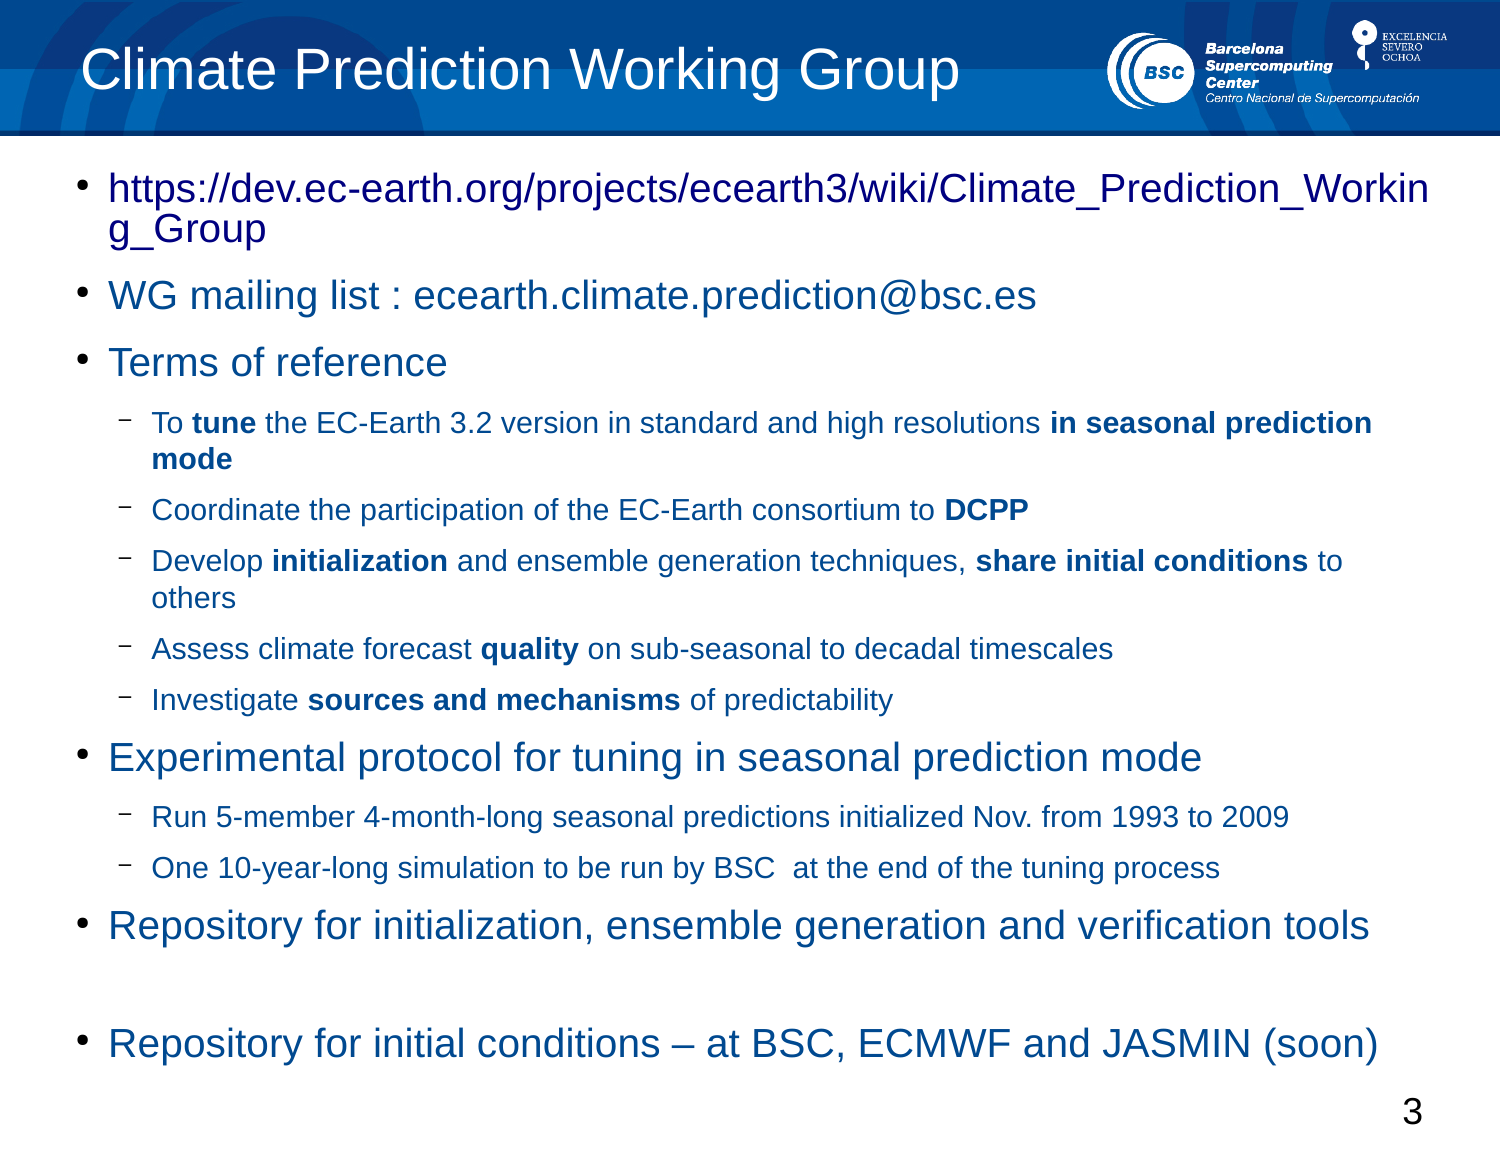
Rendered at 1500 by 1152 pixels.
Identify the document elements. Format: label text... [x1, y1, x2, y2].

title Climate Prediction Working Group [65, 23, 1081, 139]
picture [0, 0, 1500, 136]
list https://dev.ec-earth.org/projects/ecearth3/wiki/Climate_Prediction_Working_Group WG mailing list : ecearth.climate.prediction@bsc.es Terms of reference To tune the EC-Earth 3.2 version in standard and high resolutions in seasonal prediction mode Coordinate the participation of the EC-Earth consortium to DCPP Develop initialization and ensemble generation techniques, share initial conditions to others Assess climate forecast quality on sub-seasonal to decadal timescales Investigate sources and mechanisms of predictability Experimental protocol for tuning in seasonal prediction mode Run 5-member 4-month-long seasonal predictions initialized Nov. from 1993 to 2009 One 10-year-long simulation to be run by BSC at the end of the tuning process Repository for initialization, ensemble generation and verification tools Repository for initial conditions – at BSC, ECMWF and JASMIN (soon) [64, 161, 1432, 1123]
